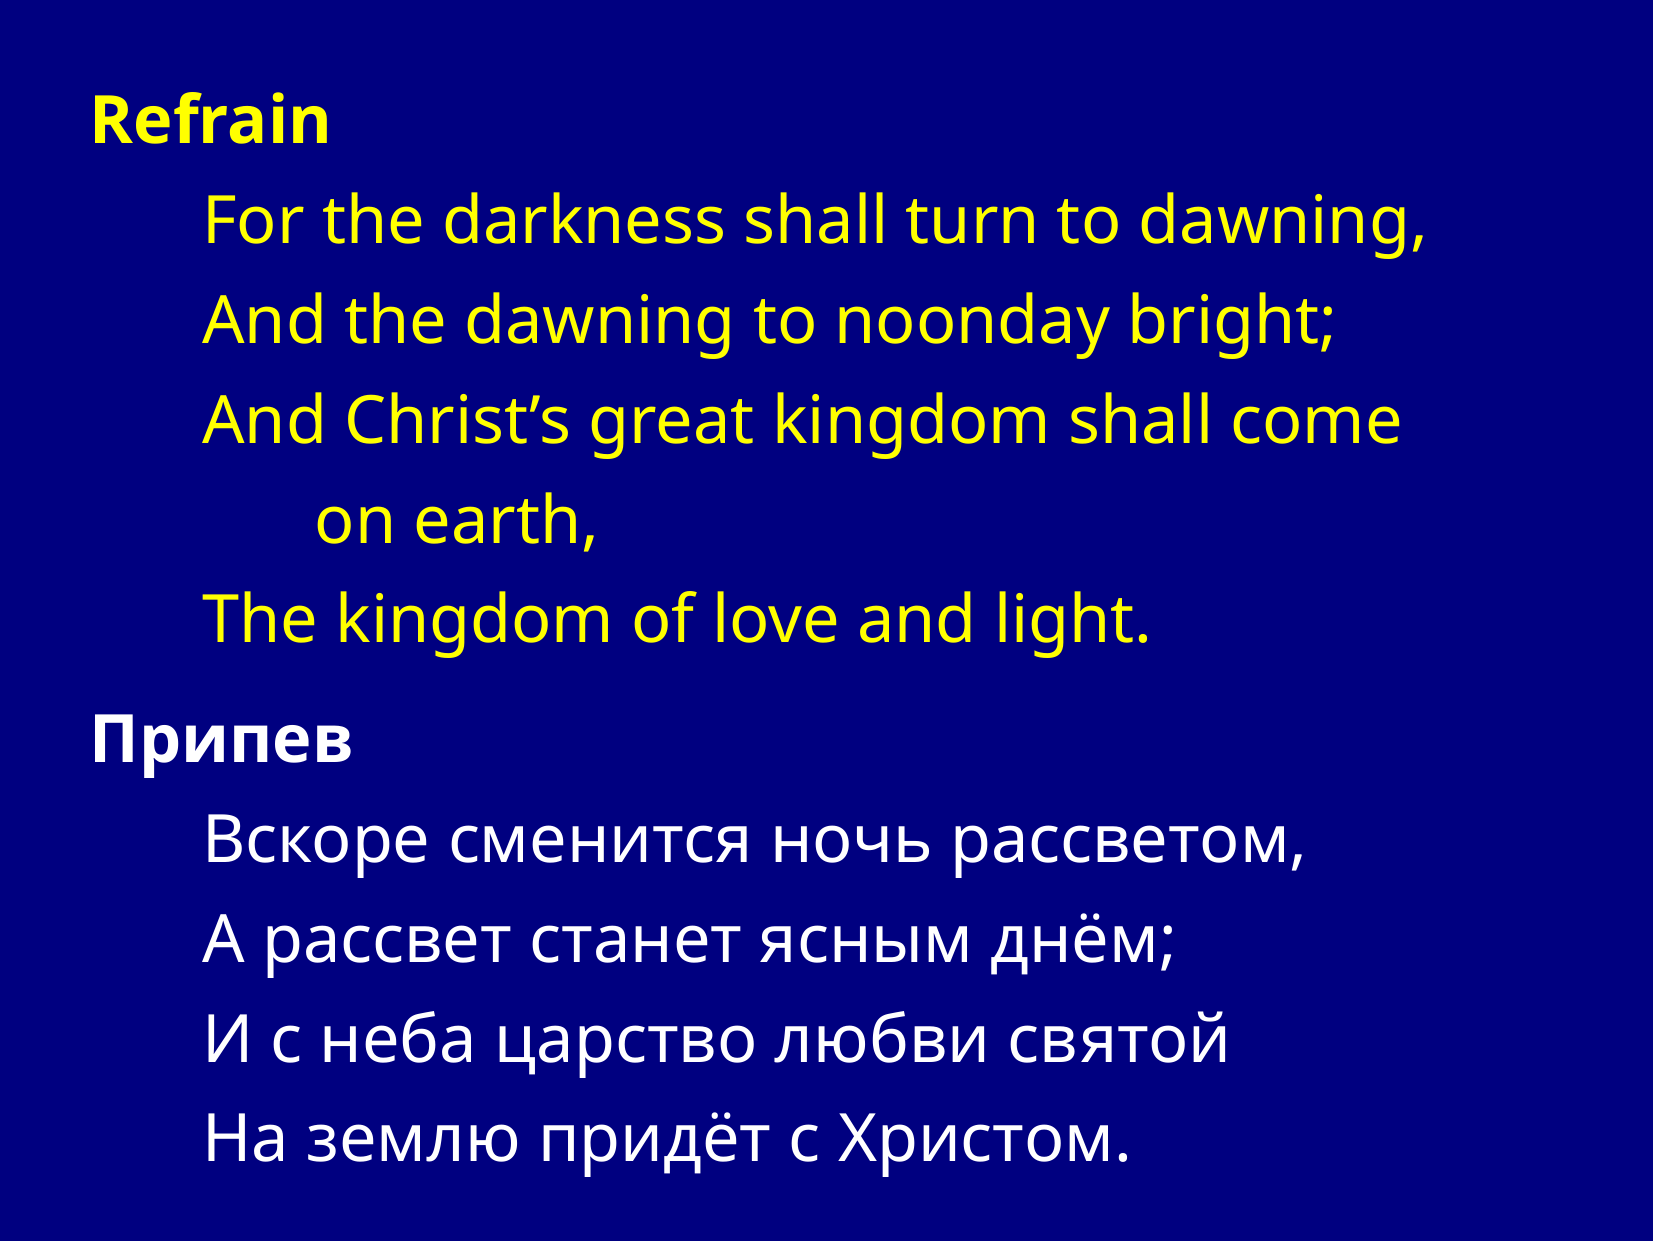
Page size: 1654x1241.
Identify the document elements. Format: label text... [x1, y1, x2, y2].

text_box Припев Вскоре сменится ночь рассветом, А рассвет станет ясным днём; И с неба царство любви святой На землю придёт с Христом. [75, 675, 1576, 1163]
text_box Refrain For the darkness shall turn to dawning, And the dawning to noonday bright; And Christ’s great kingdom shall come on earth, The kingdom of love and light. [75, 56, 1576, 638]
